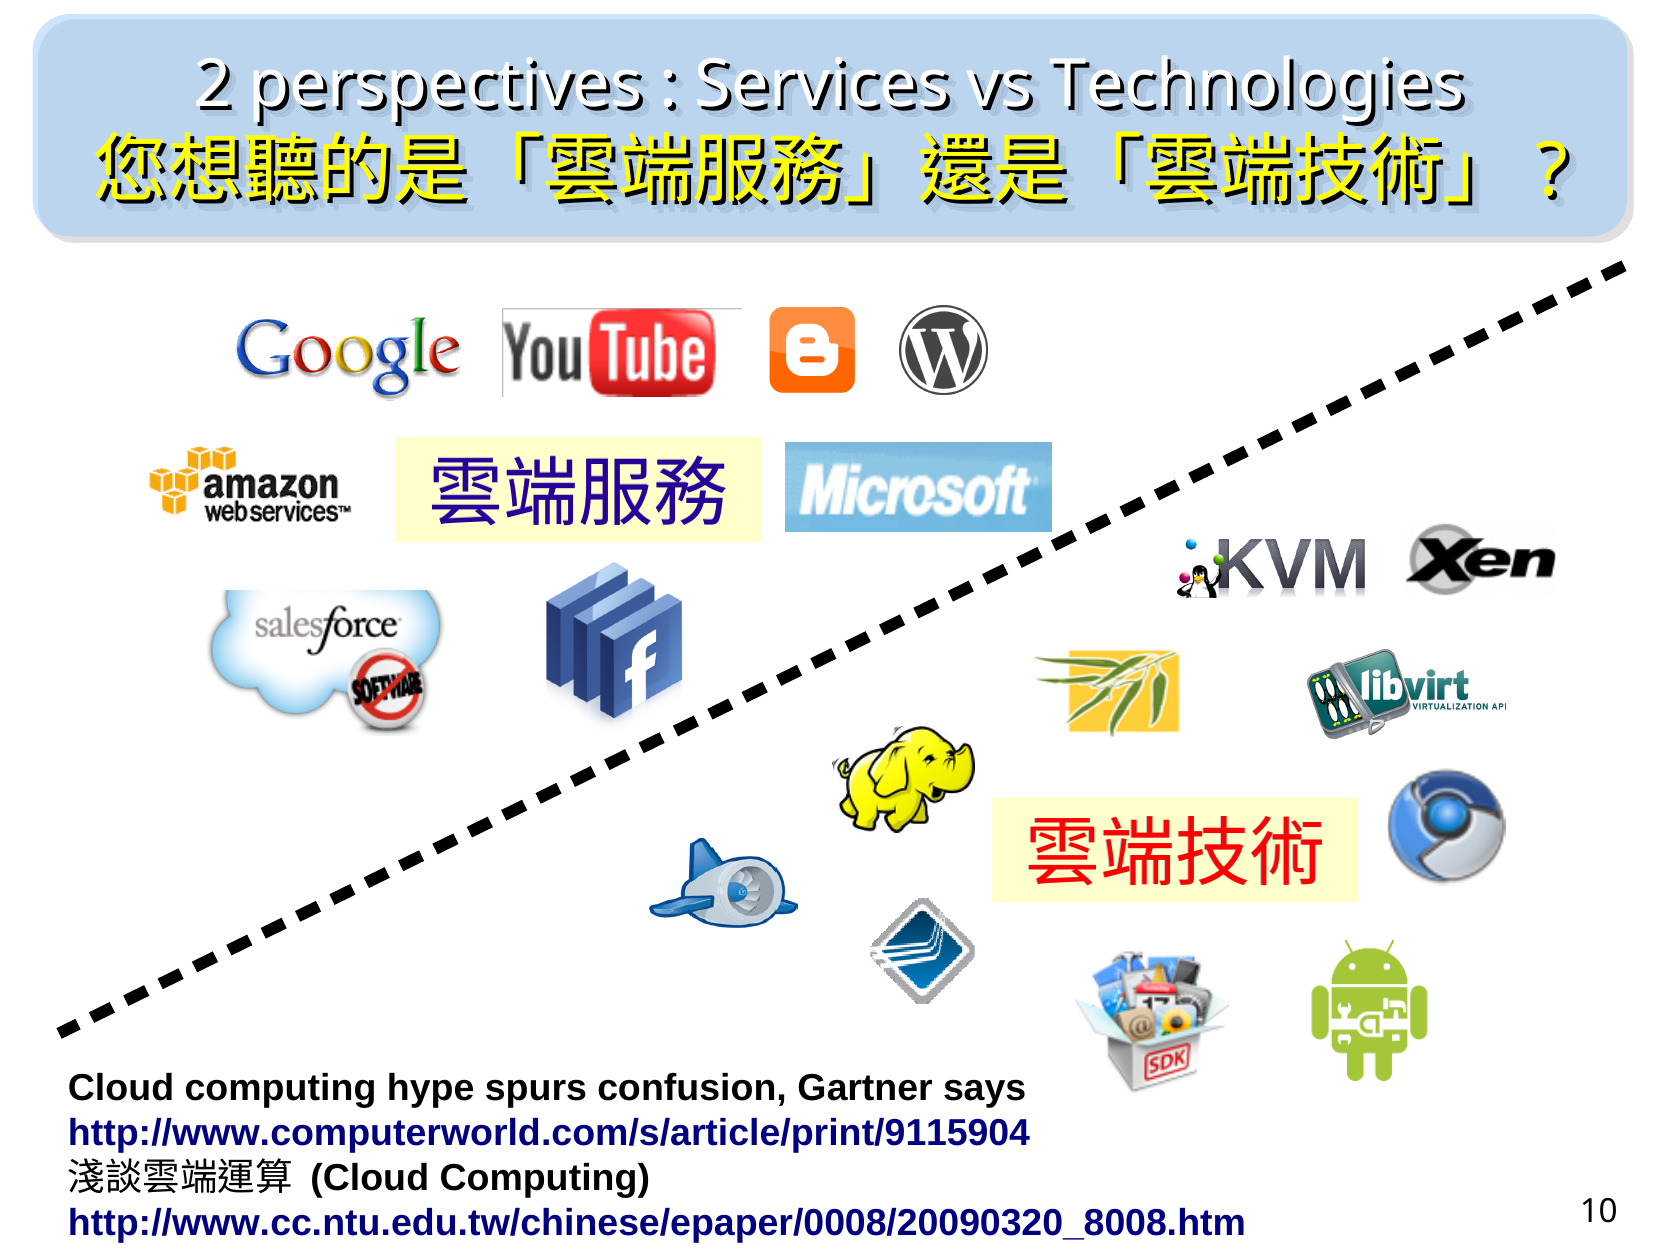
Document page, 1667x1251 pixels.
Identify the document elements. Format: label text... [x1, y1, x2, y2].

text_box 雲端技術 [992, 797, 1359, 903]
picture [206, 590, 446, 736]
text_box 雲端服務 [395, 437, 762, 542]
picture [1307, 649, 1506, 739]
text_box 2 perspectives : Services vs Technologies 您想聽的是「雲端服務」還是「雲端技術」? [32, 14, 1628, 237]
picture [832, 726, 975, 833]
picture [899, 305, 988, 395]
picture [1176, 538, 1368, 598]
picture [1033, 649, 1196, 739]
picture [501, 307, 742, 397]
picture [649, 838, 798, 928]
text_box Cloud computing hype spurs confusion, Gartner says http://www.computerworld.com/s/article/print/9115904 淺談雲端運算 (Cloud Computing) http://www.cc.ntu.edu.tw/chinese/epaper/0008/20090320_8008.htm [53, 1055, 1353, 1251]
picture [785, 442, 1052, 532]
picture [767, 305, 857, 395]
picture [1387, 767, 1506, 886]
picture [230, 315, 467, 402]
picture [1405, 508, 1556, 606]
picture [135, 442, 355, 532]
picture [525, 558, 703, 736]
picture [1051, 927, 1247, 1097]
picture [1299, 930, 1440, 1093]
picture [867, 897, 975, 1004]
